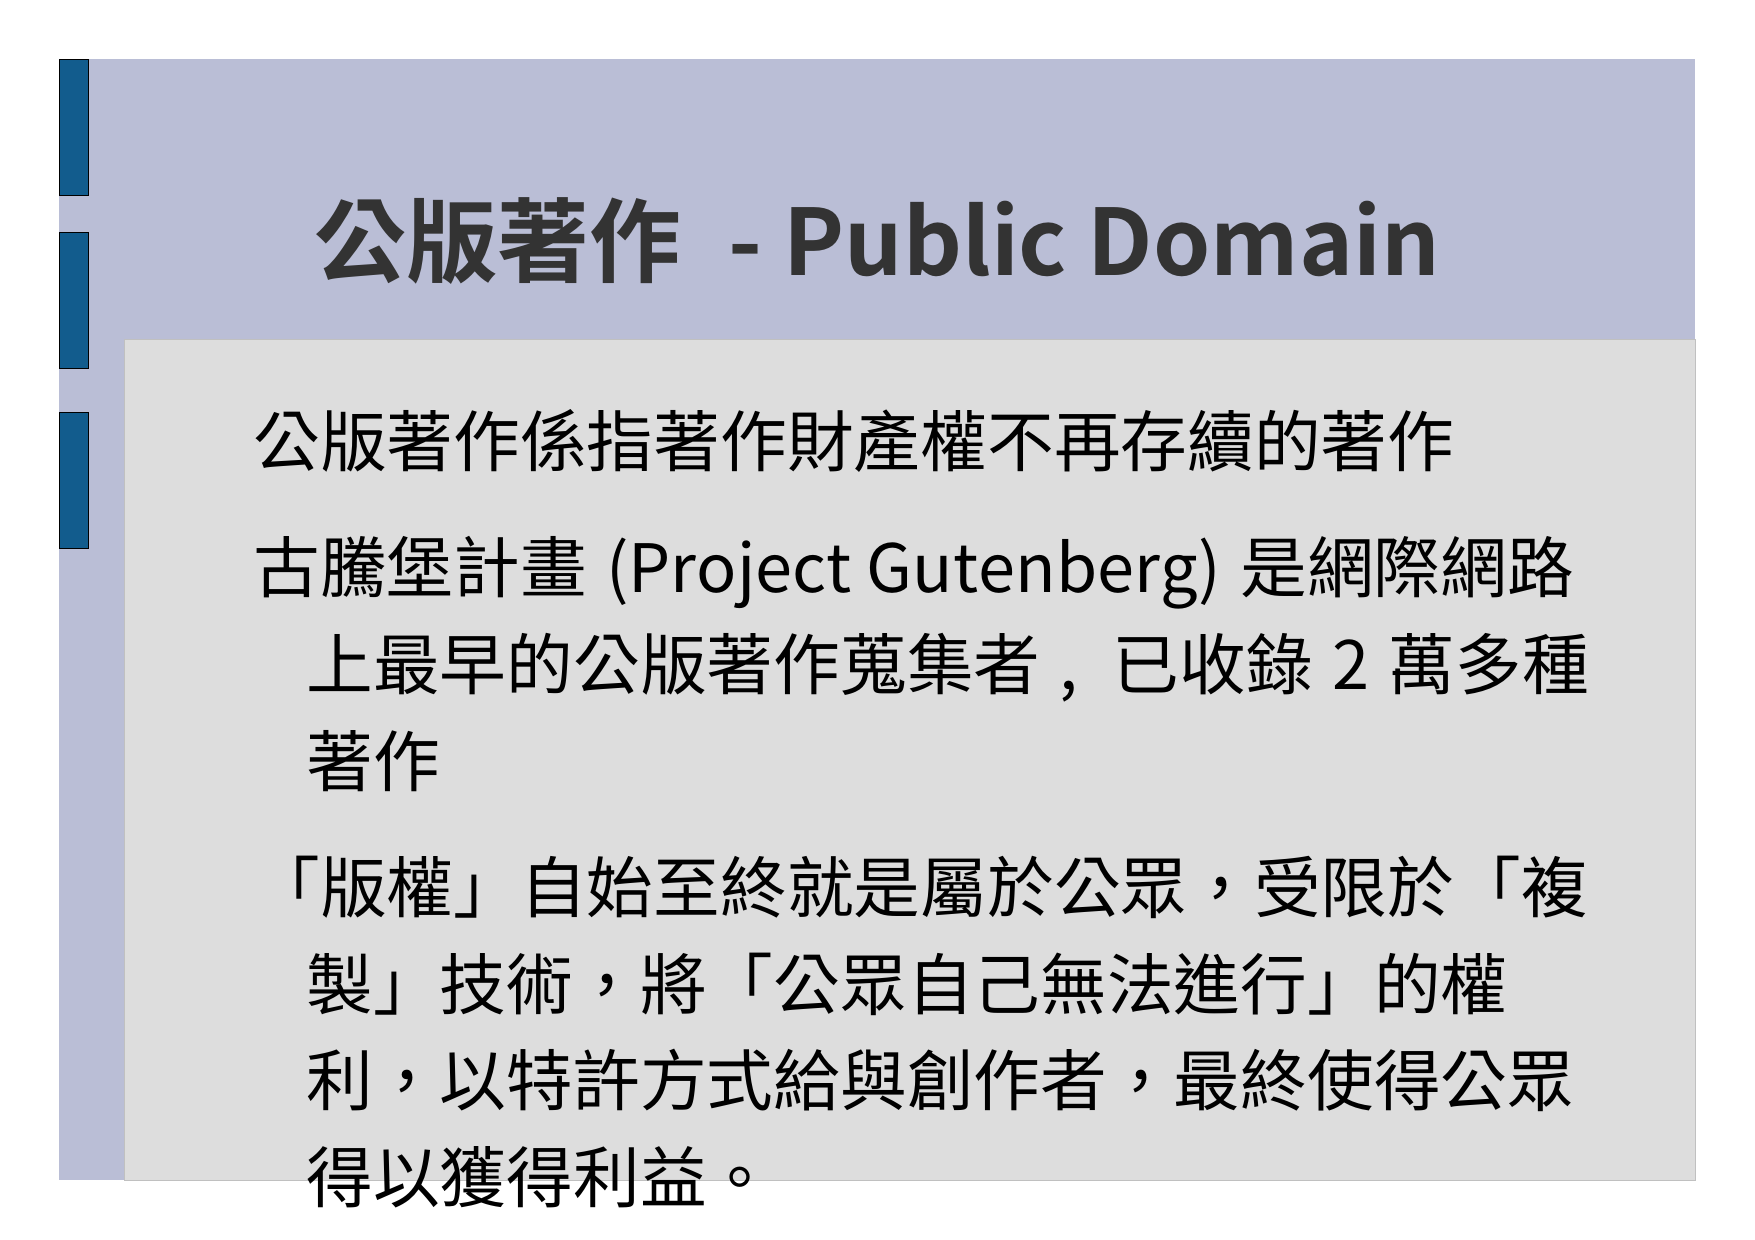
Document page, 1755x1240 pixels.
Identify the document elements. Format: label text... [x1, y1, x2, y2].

title 公版著作 - Public Domain [179, 141, 1577, 329]
list 公版著作係指著作財產權不再存續的著作 古騰堡計畫(Project Gutenberg)是網際網路上最早的公版著作蒐集者, 已收錄2萬多種著作 「版權」自始至終就是屬於公眾，受限於「複製」技術，將「公眾自己無法進行」的權利，以特許方式給與創作者，最終使得公眾得以獲得利益。 [235, 388, 1612, 1096]
